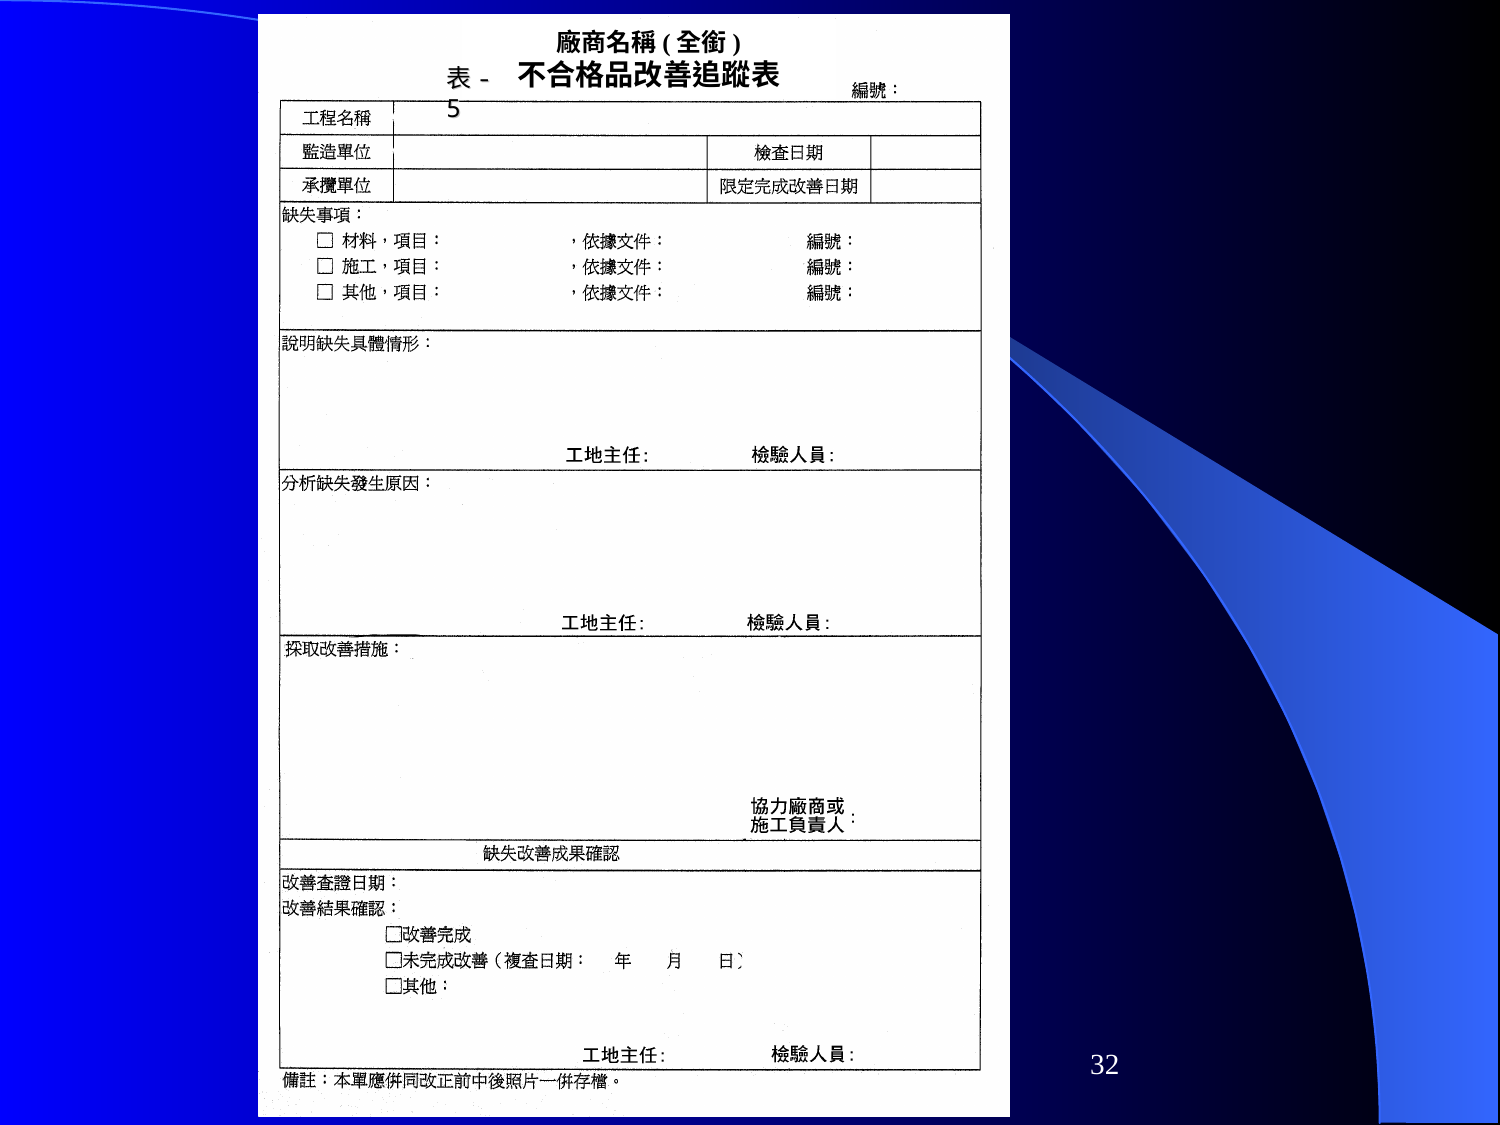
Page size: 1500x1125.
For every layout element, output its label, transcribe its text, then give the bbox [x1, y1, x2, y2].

text_box 表-5 [430, 54, 514, 100]
text_box [1074, 1025, 1388, 1101]
text_box 廠商名稱(全銜) 不合格品改善追蹤表 [461, 19, 836, 99]
picture [258, 14, 1010, 1117]
